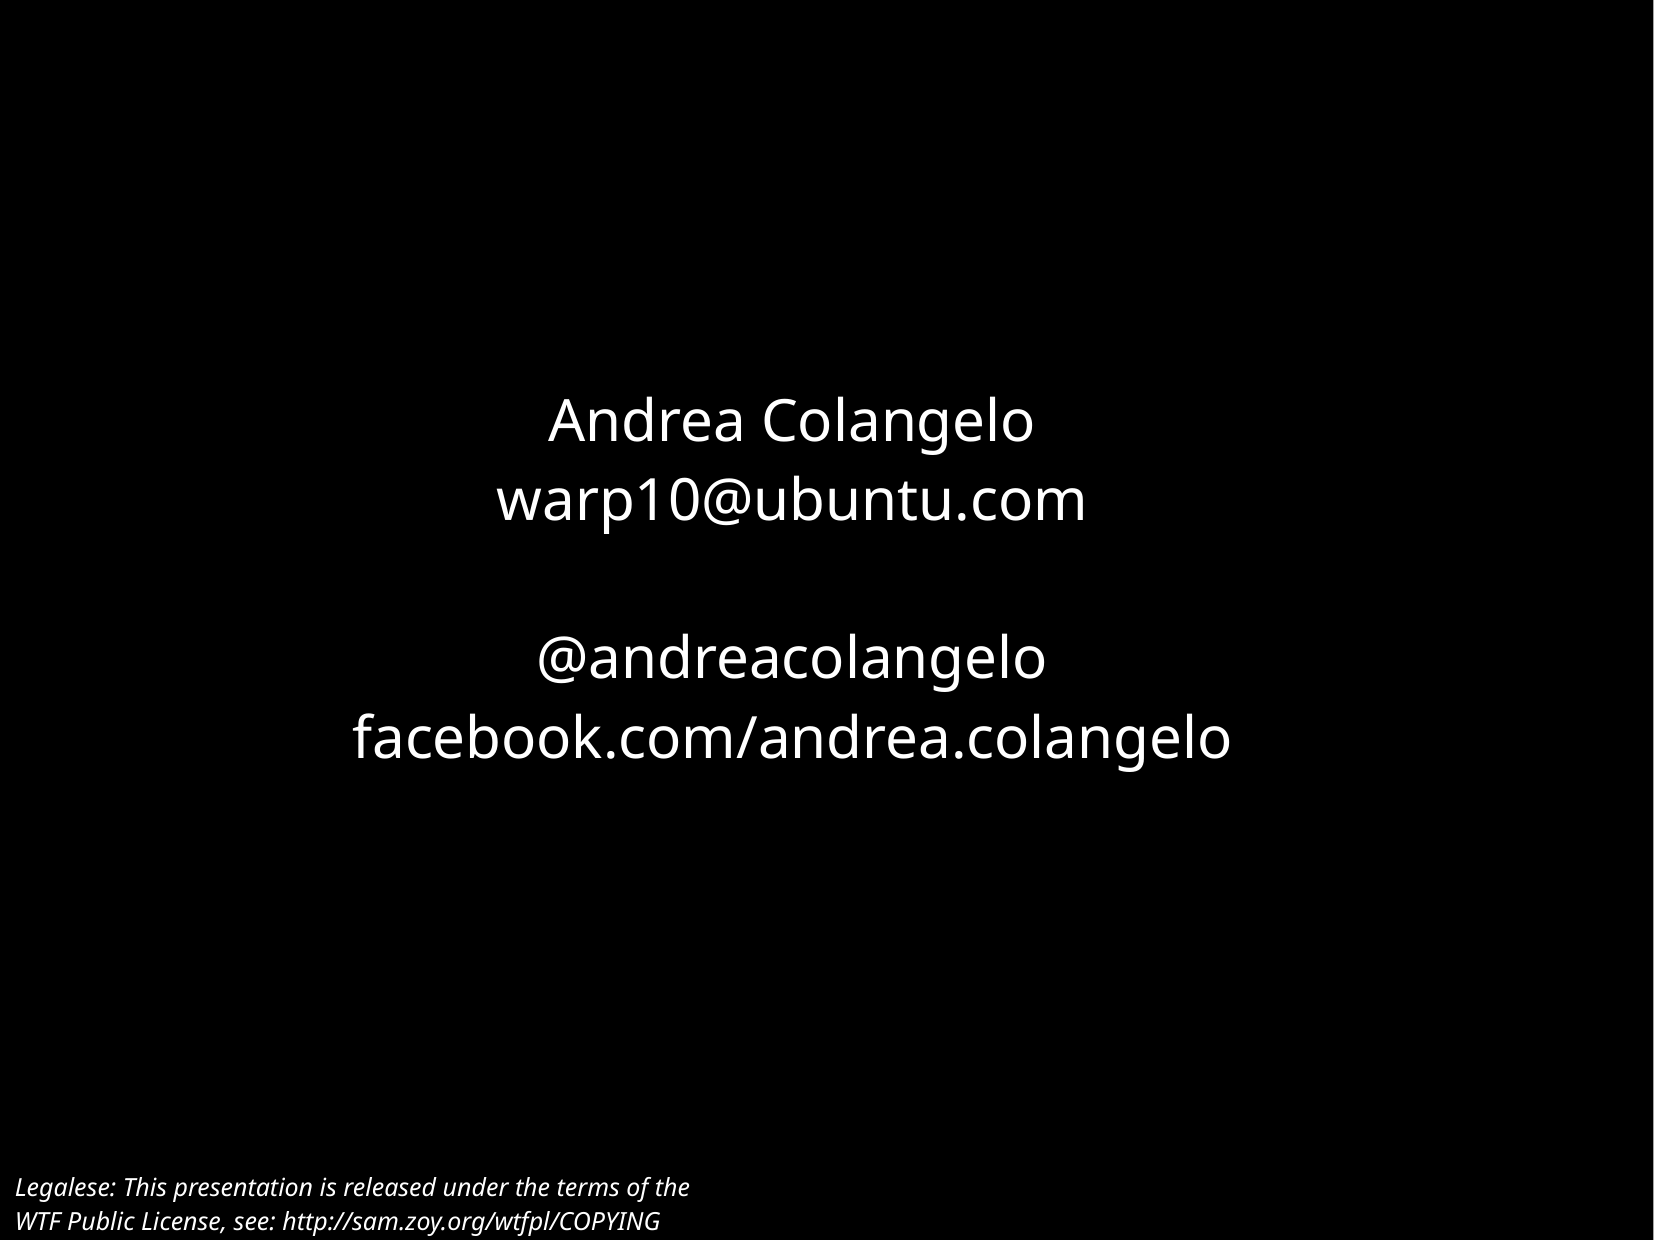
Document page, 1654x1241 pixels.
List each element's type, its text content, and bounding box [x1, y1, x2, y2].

text_box Andrea Colangelo warp10@ubuntu.com @andreacolangelo facebook.com/andrea.colangelo [337, 371, 1238, 713]
text_box Legalese: This presentation is released under the terms of the WTF Public License, see: http://sam.zoy.org/wtfpl/COPYING [0, 1162, 706, 1241]
